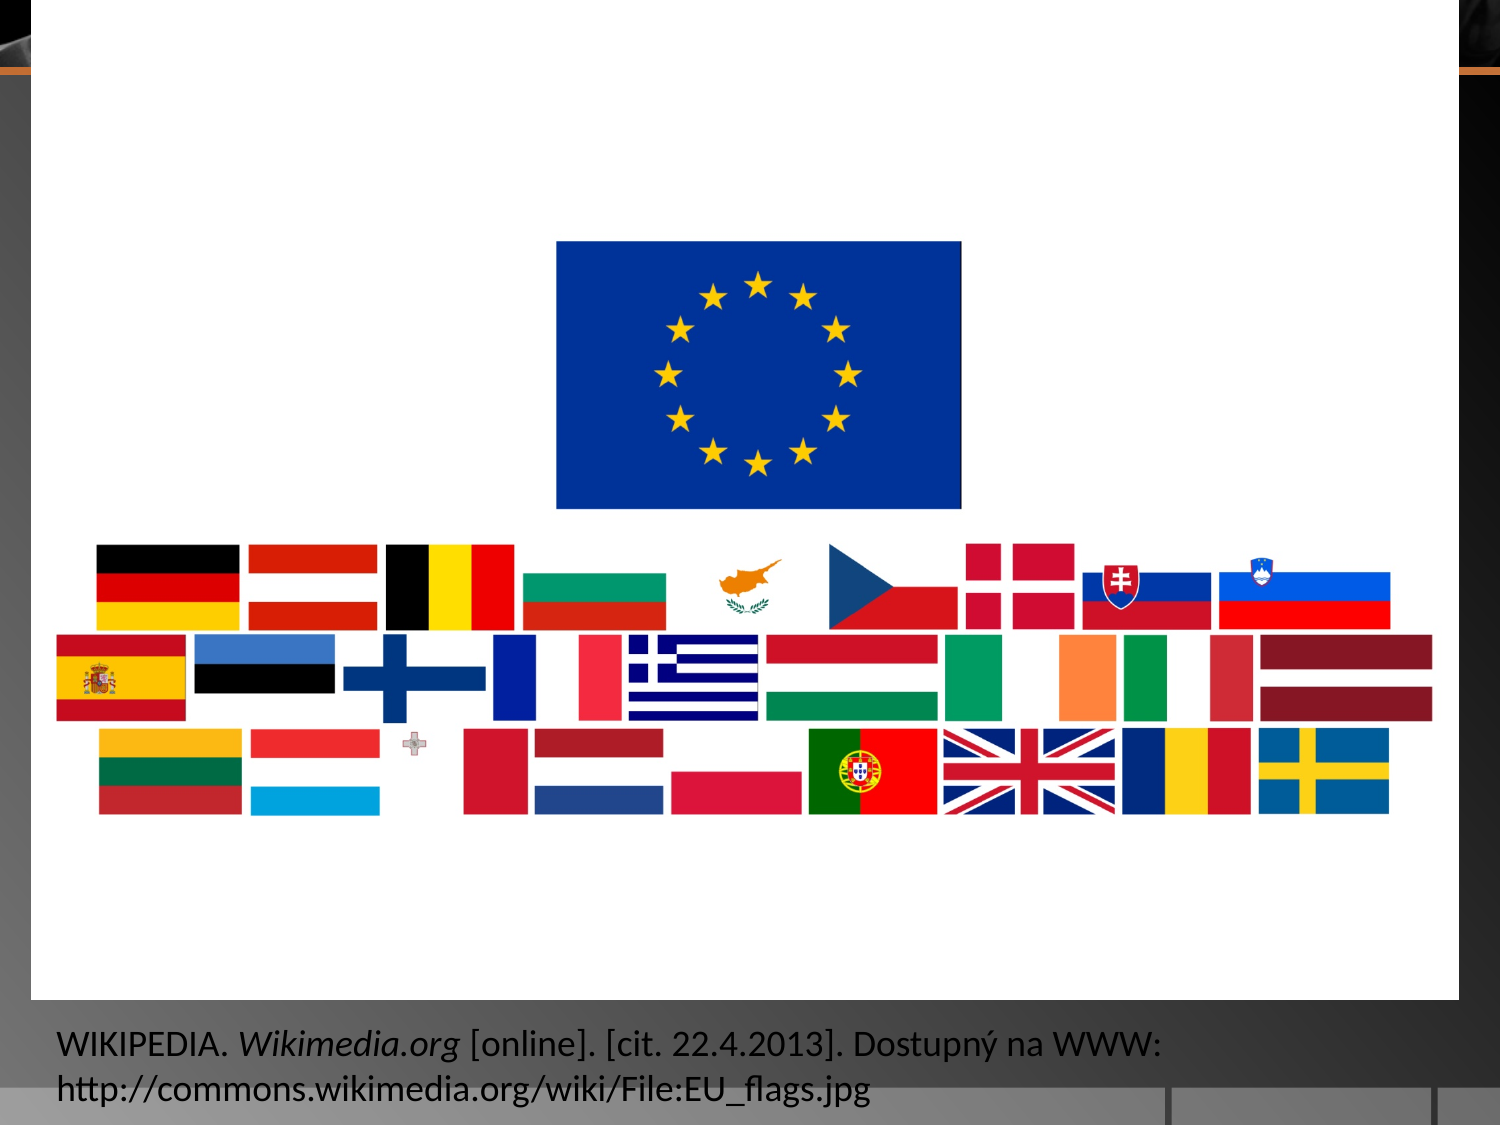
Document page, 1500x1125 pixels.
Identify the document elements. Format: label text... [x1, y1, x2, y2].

picture [31, 0, 1459, 1000]
text_box WIKIPEDIA. Wikimedia.org [online]. [cit. 22.4.2013]. Dostupný na WWW: http://commons.wikimedia.org/wiki/File:EU_flags.jpg [41, 1011, 1435, 1116]
